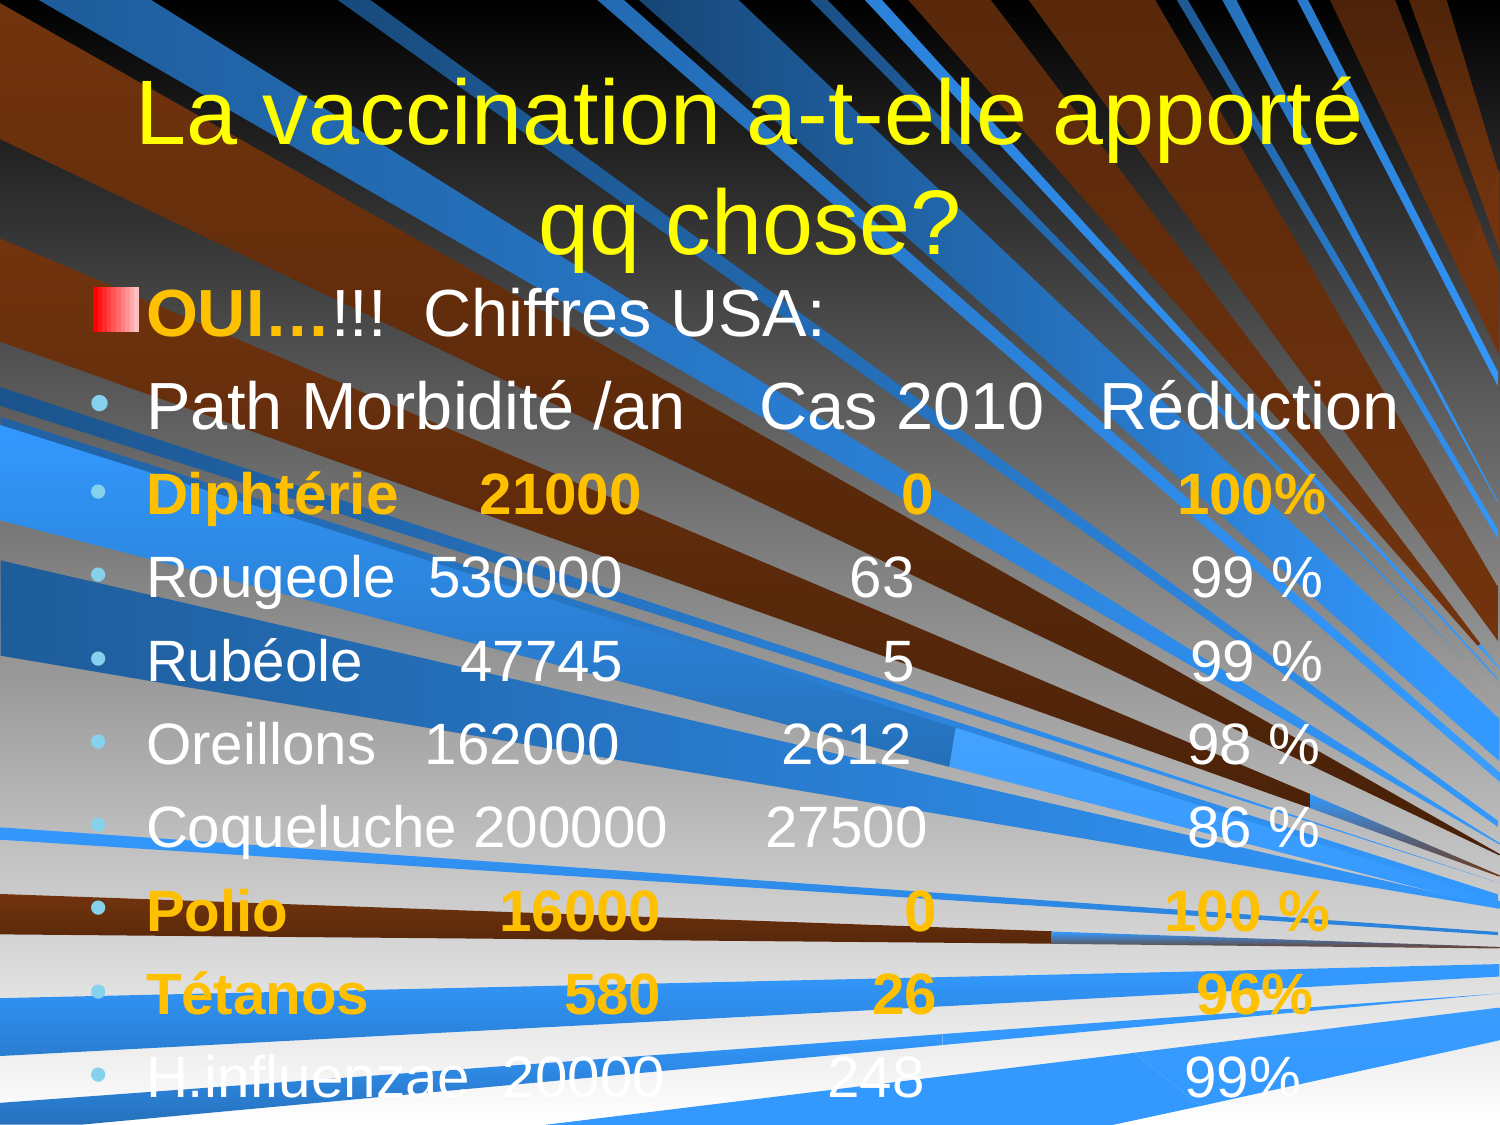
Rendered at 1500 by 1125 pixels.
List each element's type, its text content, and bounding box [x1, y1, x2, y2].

list OUI…!!! Chiffres USA: Path Morbidité /an Cas 2010 Réduction Diphtérie 21000 0 100% Rougeole 530000 63 99 % Rubéole 47745 5 99 % Oreillons 162000 2612 98 % Coqueluche 200000 27500 86 % Polio 16000 0 100 % Tétanos 580 26 96% H.influenzae 20000 248 99% [75, 262, 1425, 1006]
title La vaccination a-t-elle apporté qq chose? [75, 45, 1425, 234]
